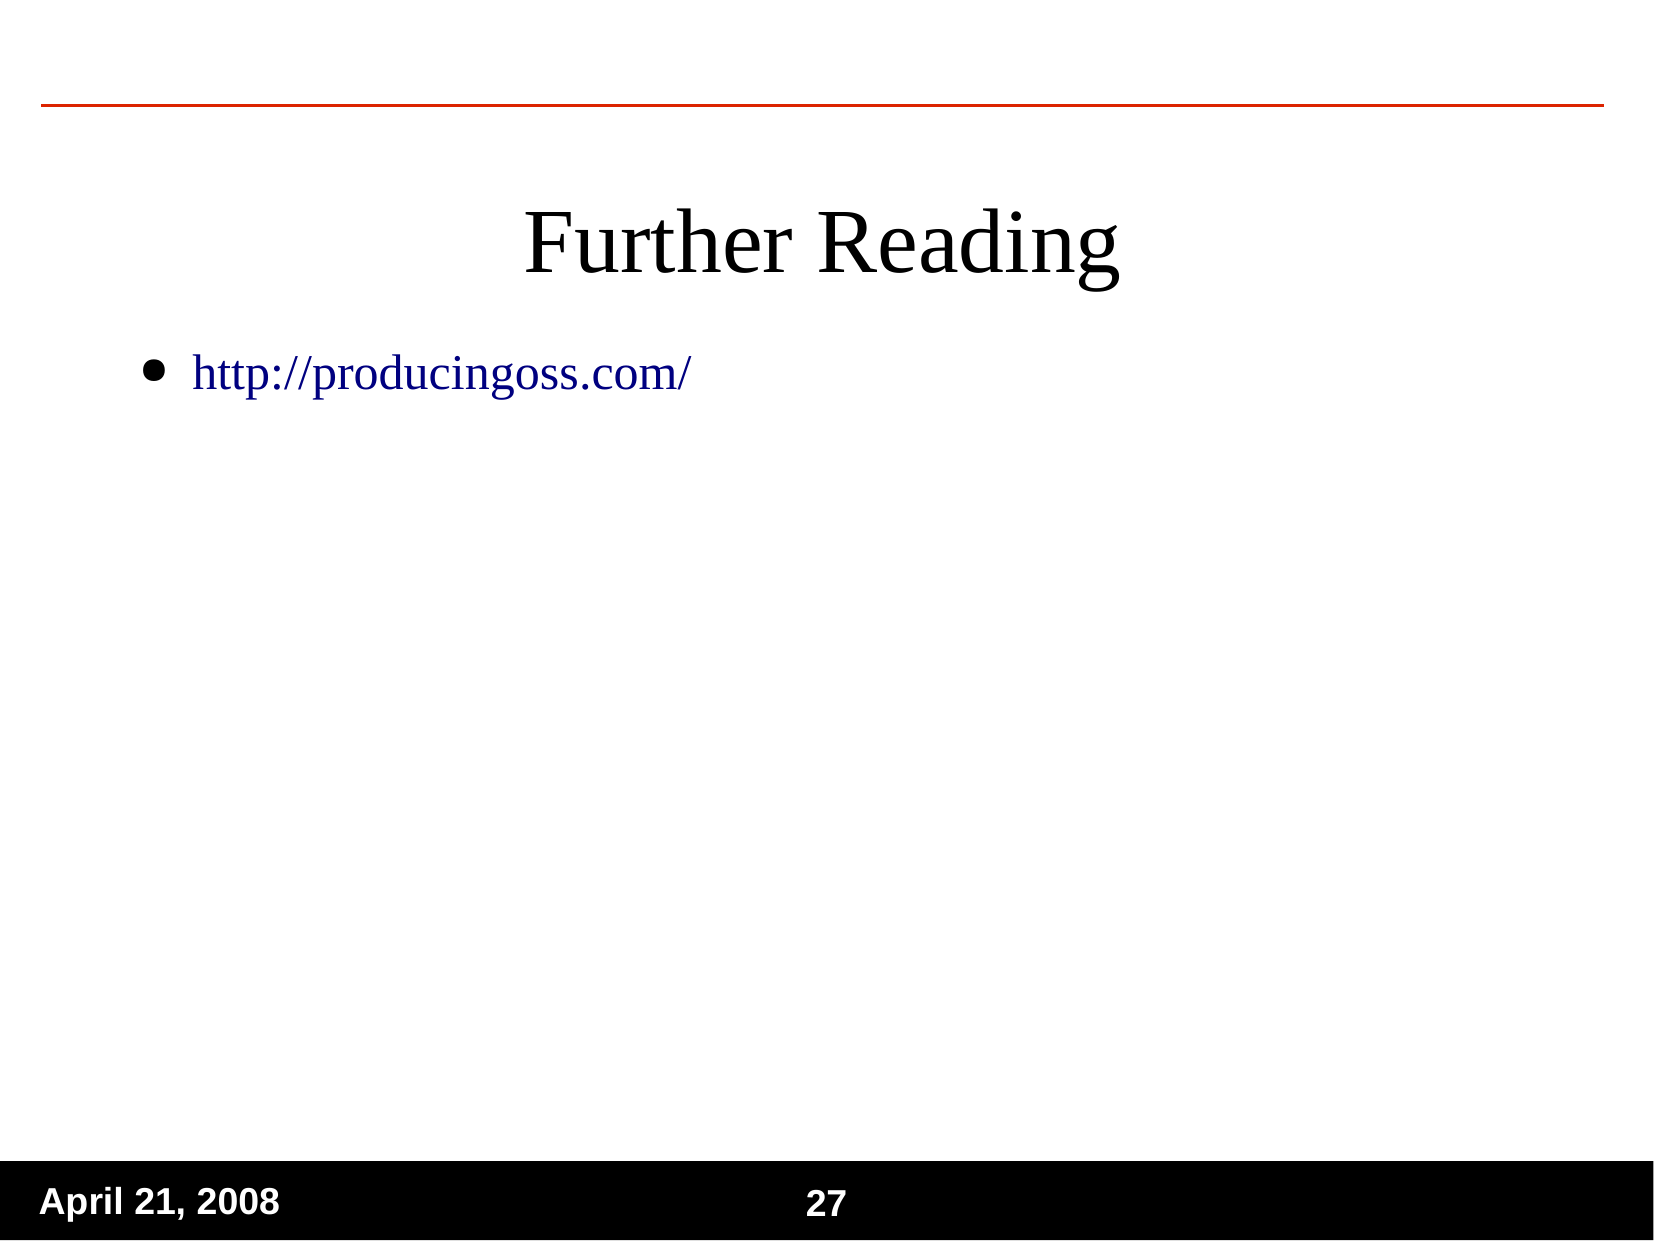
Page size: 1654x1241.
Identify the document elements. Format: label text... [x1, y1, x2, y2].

list http://producingoss.com/ [121, 344, 1534, 1127]
title Further Reading [117, 137, 1530, 346]
